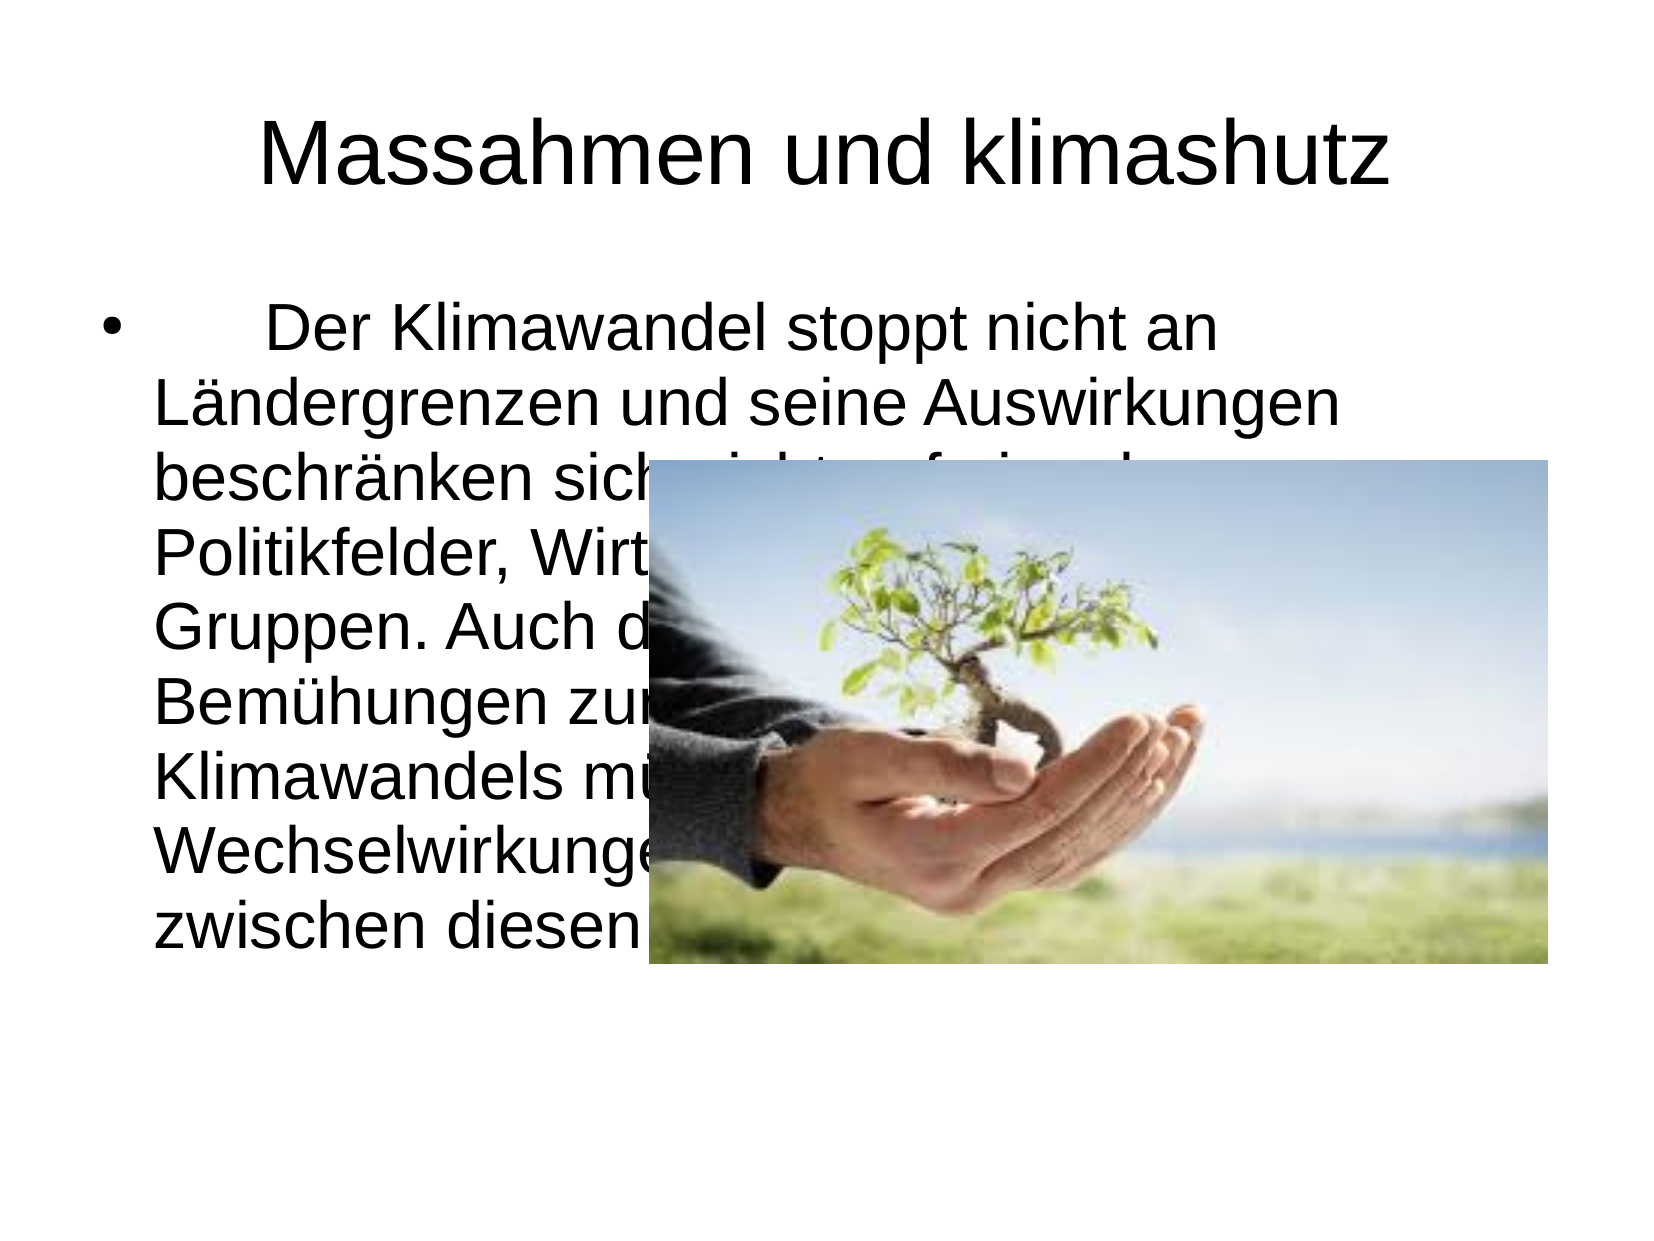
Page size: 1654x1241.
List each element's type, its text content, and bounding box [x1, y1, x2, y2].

title Massahmen und klimashutz [82, 49, 1571, 257]
list Der Klimawandel stoppt nicht an Ländergrenzen und seine Auswirkungen beschränken sich nicht auf einzelne Politikfelder, Wirtschaftszweige oder soziale Gruppen. Auch die internationalen Bemühungen zur Eindämmung des Klimawandels müssen die zahlreichen Wechselwirkungen berücksichtigen, die sich zwischen diesen Bereichen ergeben. [82, 290, 1571, 1010]
picture [649, 460, 1548, 964]
